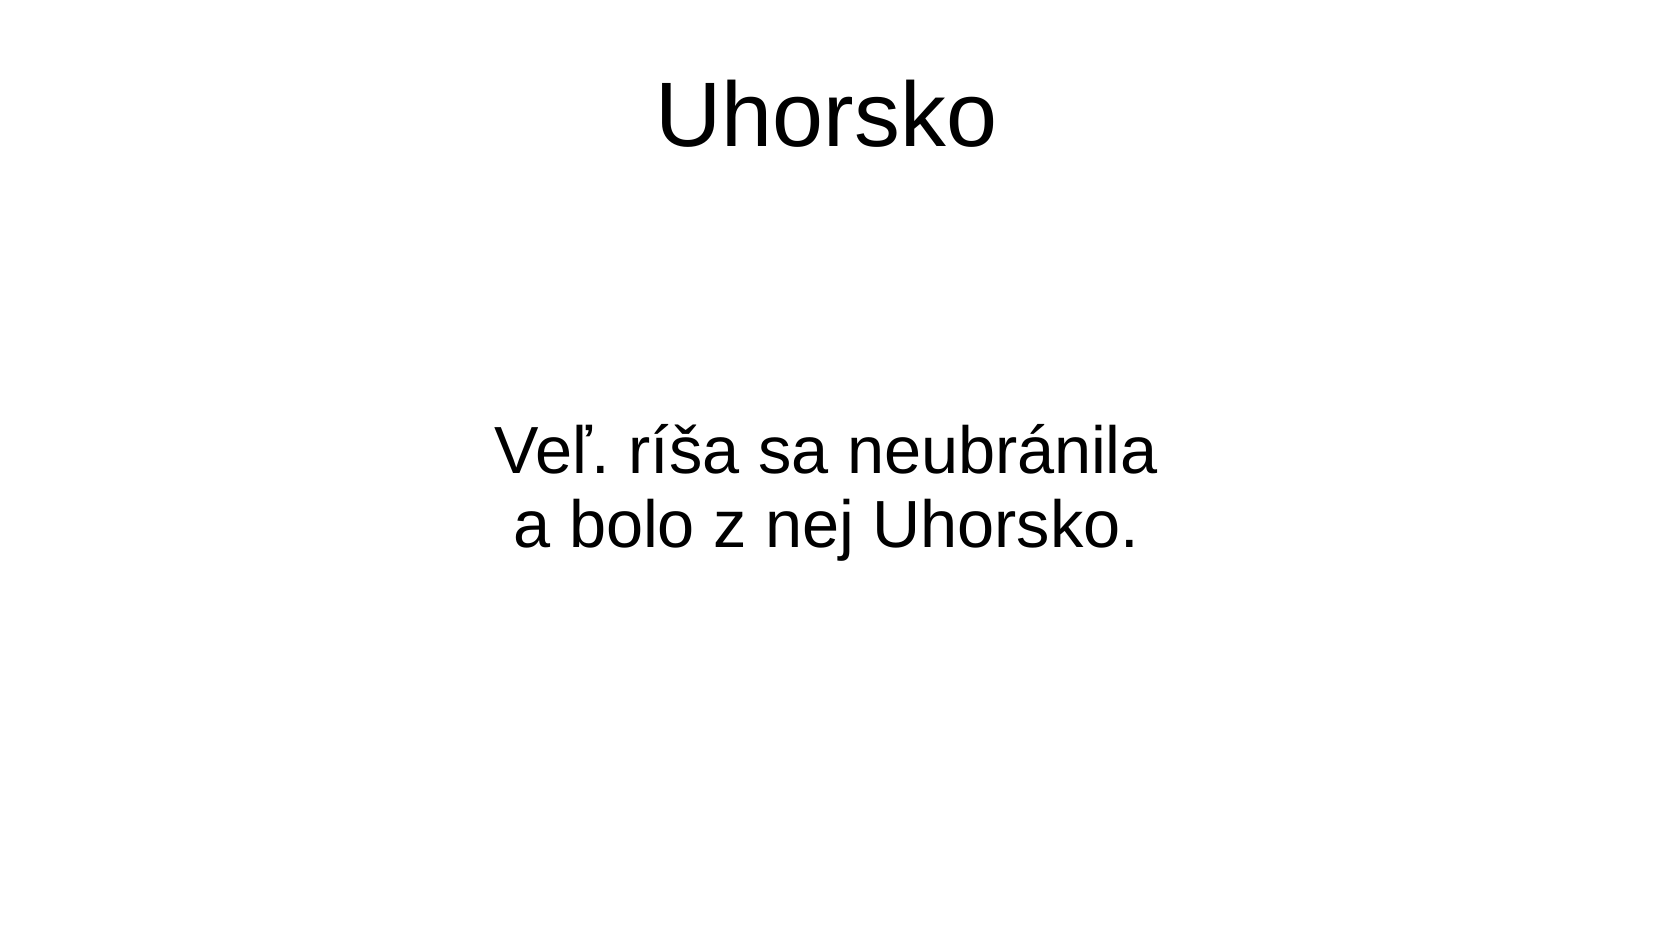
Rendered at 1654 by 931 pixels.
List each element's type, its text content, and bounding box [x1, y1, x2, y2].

title Uhorsko [82, 37, 1571, 193]
subtitle Veľ. ríša sa neubránila a bolo z nej Uhorsko. [82, 217, 1571, 758]
